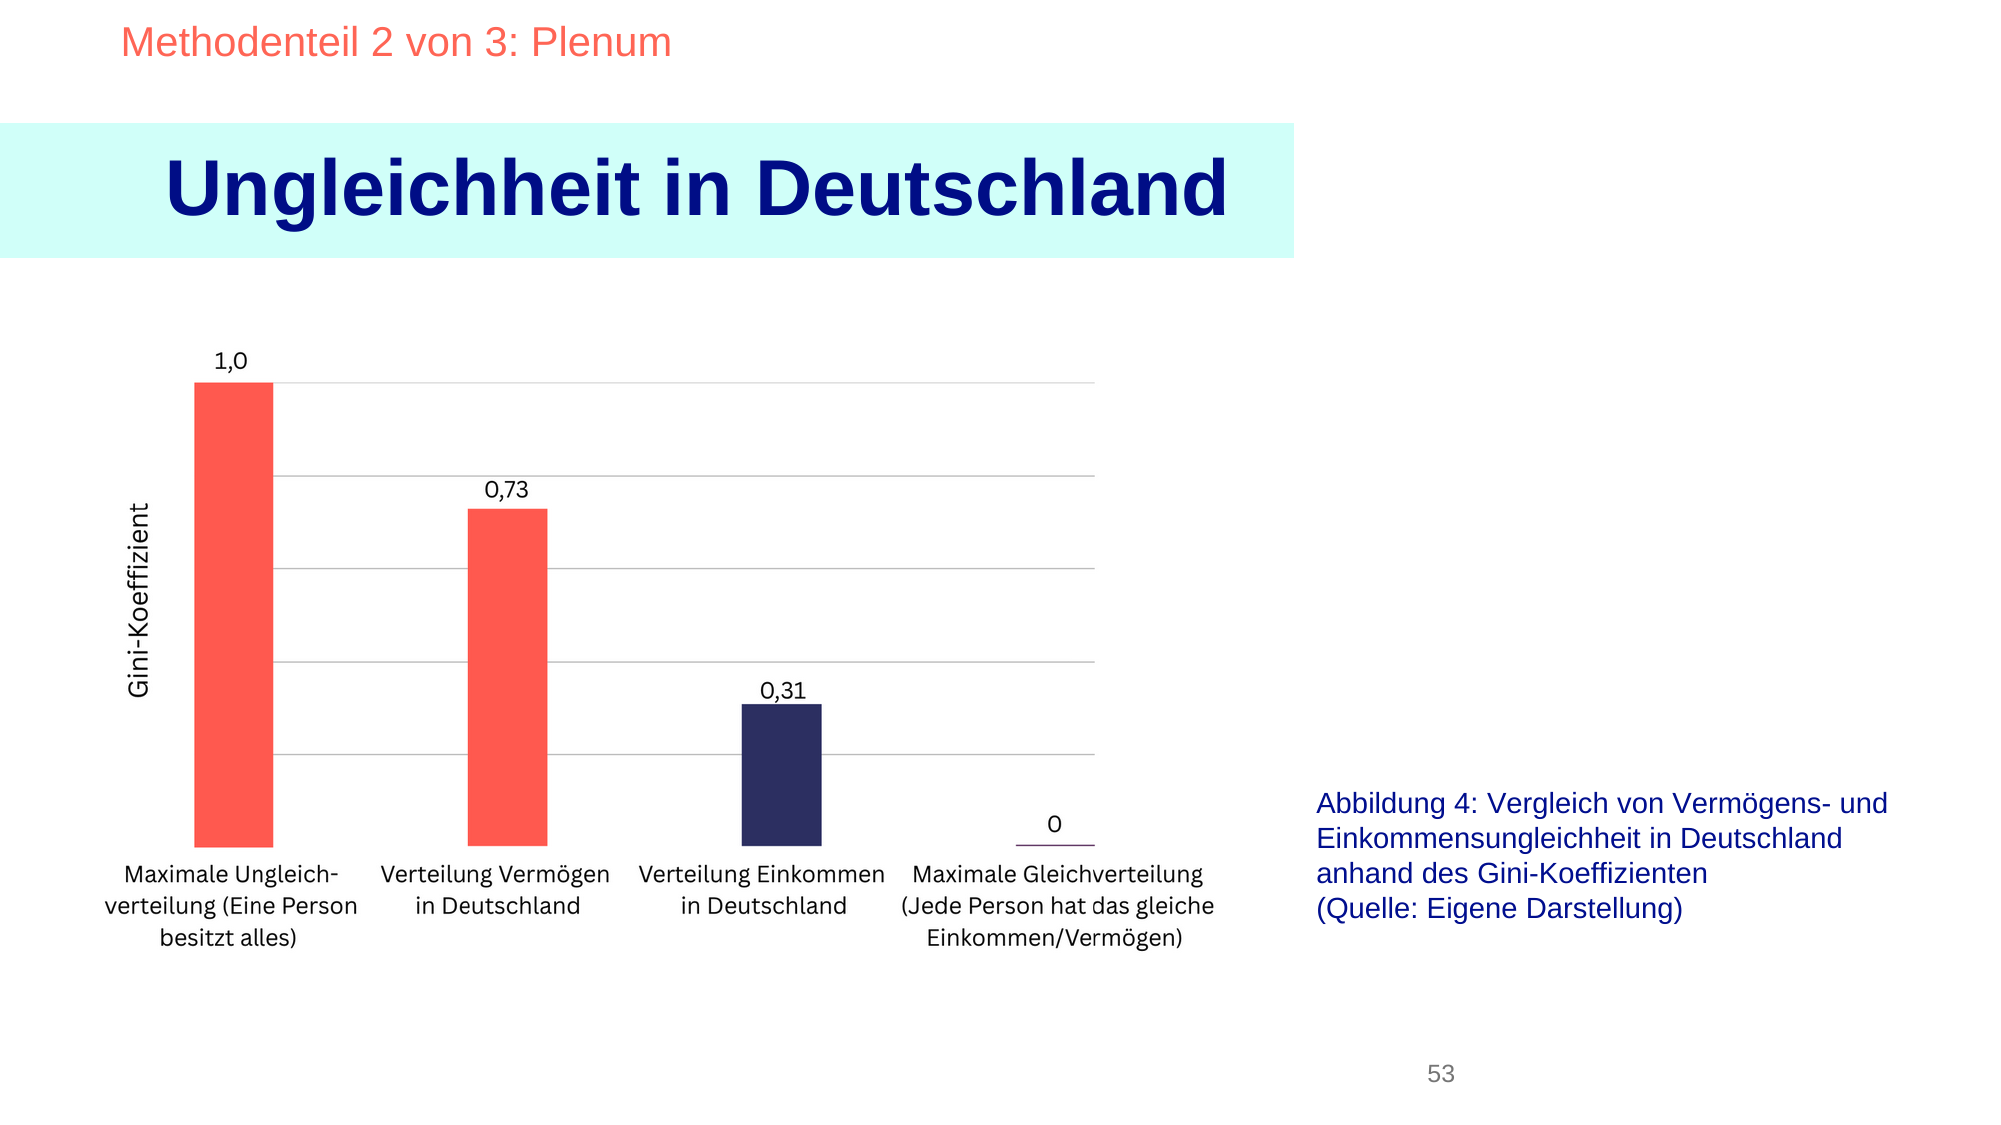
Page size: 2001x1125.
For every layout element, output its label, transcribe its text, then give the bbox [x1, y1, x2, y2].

picture [50, 274, 1302, 981]
list Abbildung 4: Vergleich von Vermögens- und Einkommensungleichheit in Deutschland anhand des Gini-Koeffizienten (Quelle: Eigene Darstellung) [1302, 776, 1965, 981]
text_box Methodenteil 2 von 3: Plenum [105, 12, 1242, 93]
list Ungleichheit in Deutschland [150, 126, 1331, 255]
